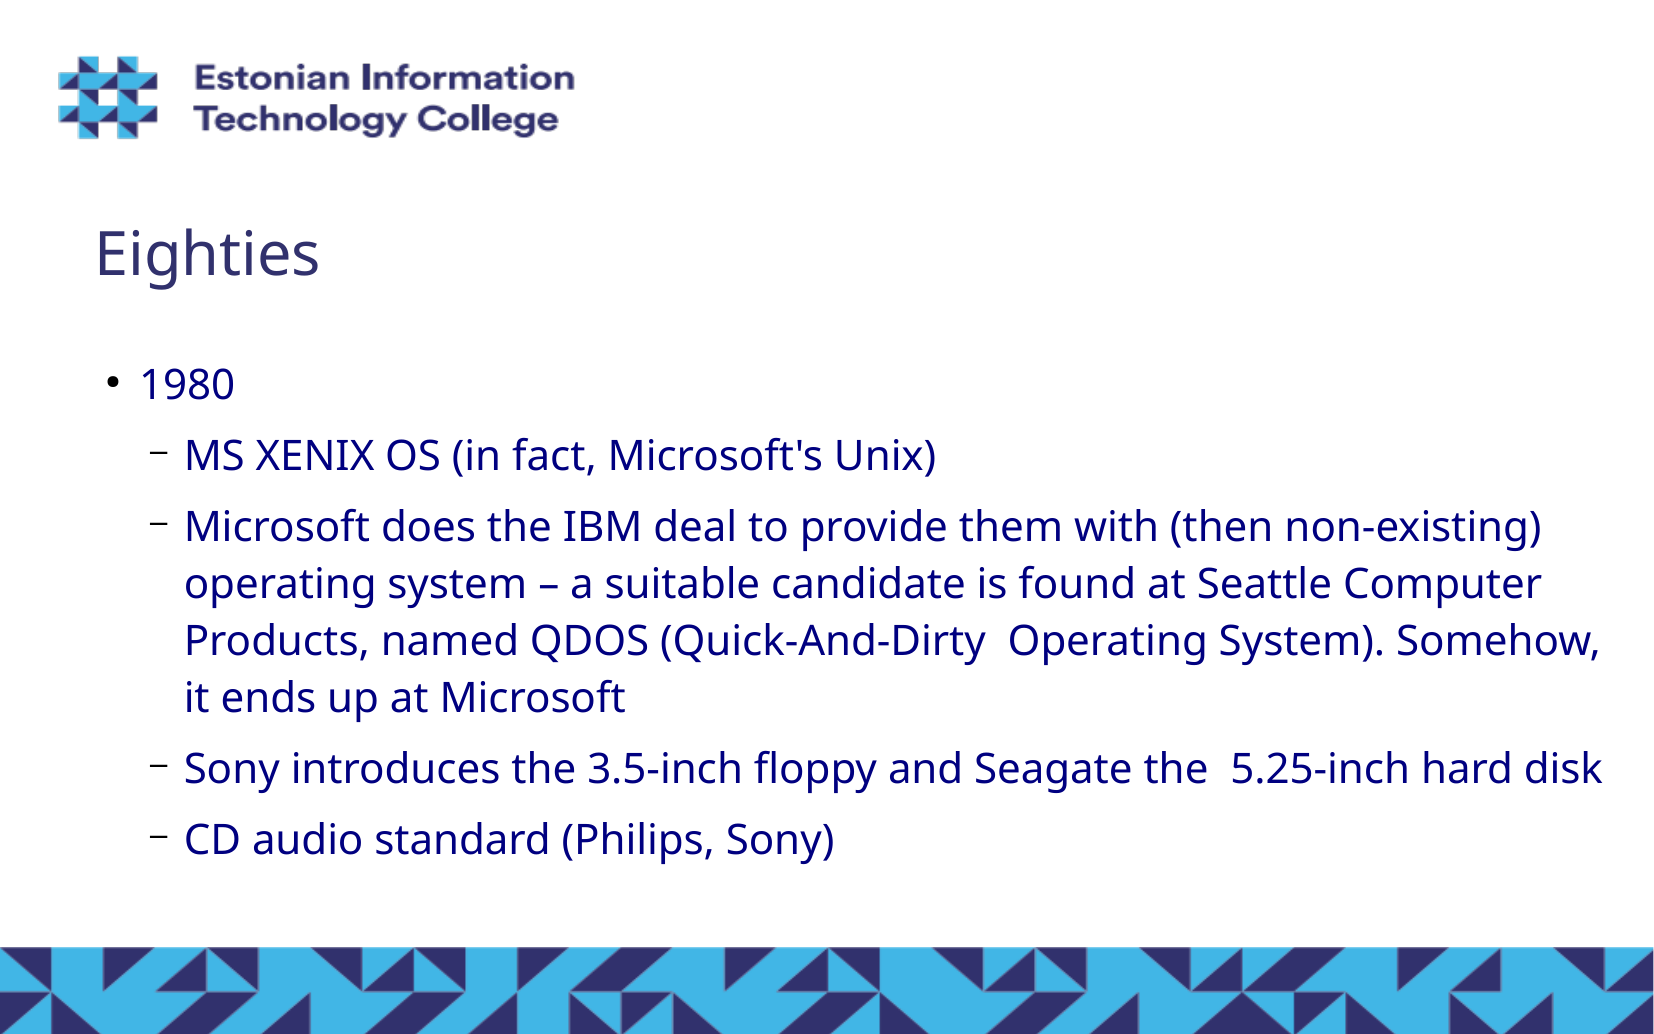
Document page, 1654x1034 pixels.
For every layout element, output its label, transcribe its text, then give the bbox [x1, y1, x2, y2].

title Eighties [94, 165, 1231, 338]
list 1980 MS XENIX OS (in fact, Microsoft's Unix) Microsoft does the IBM deal to provide them with (then non-existing) operating system – a suitable candidate is found at Seattle Computer Products, named QDOS (Quick-And-Dirty Operating System). Somehow, it ends up at Microsoft Sony introduces the 3.5-inch floppy and Seagate the 5.25-inch hard disk CD audio standard (Philips, Sony) [94, 354, 1607, 922]
